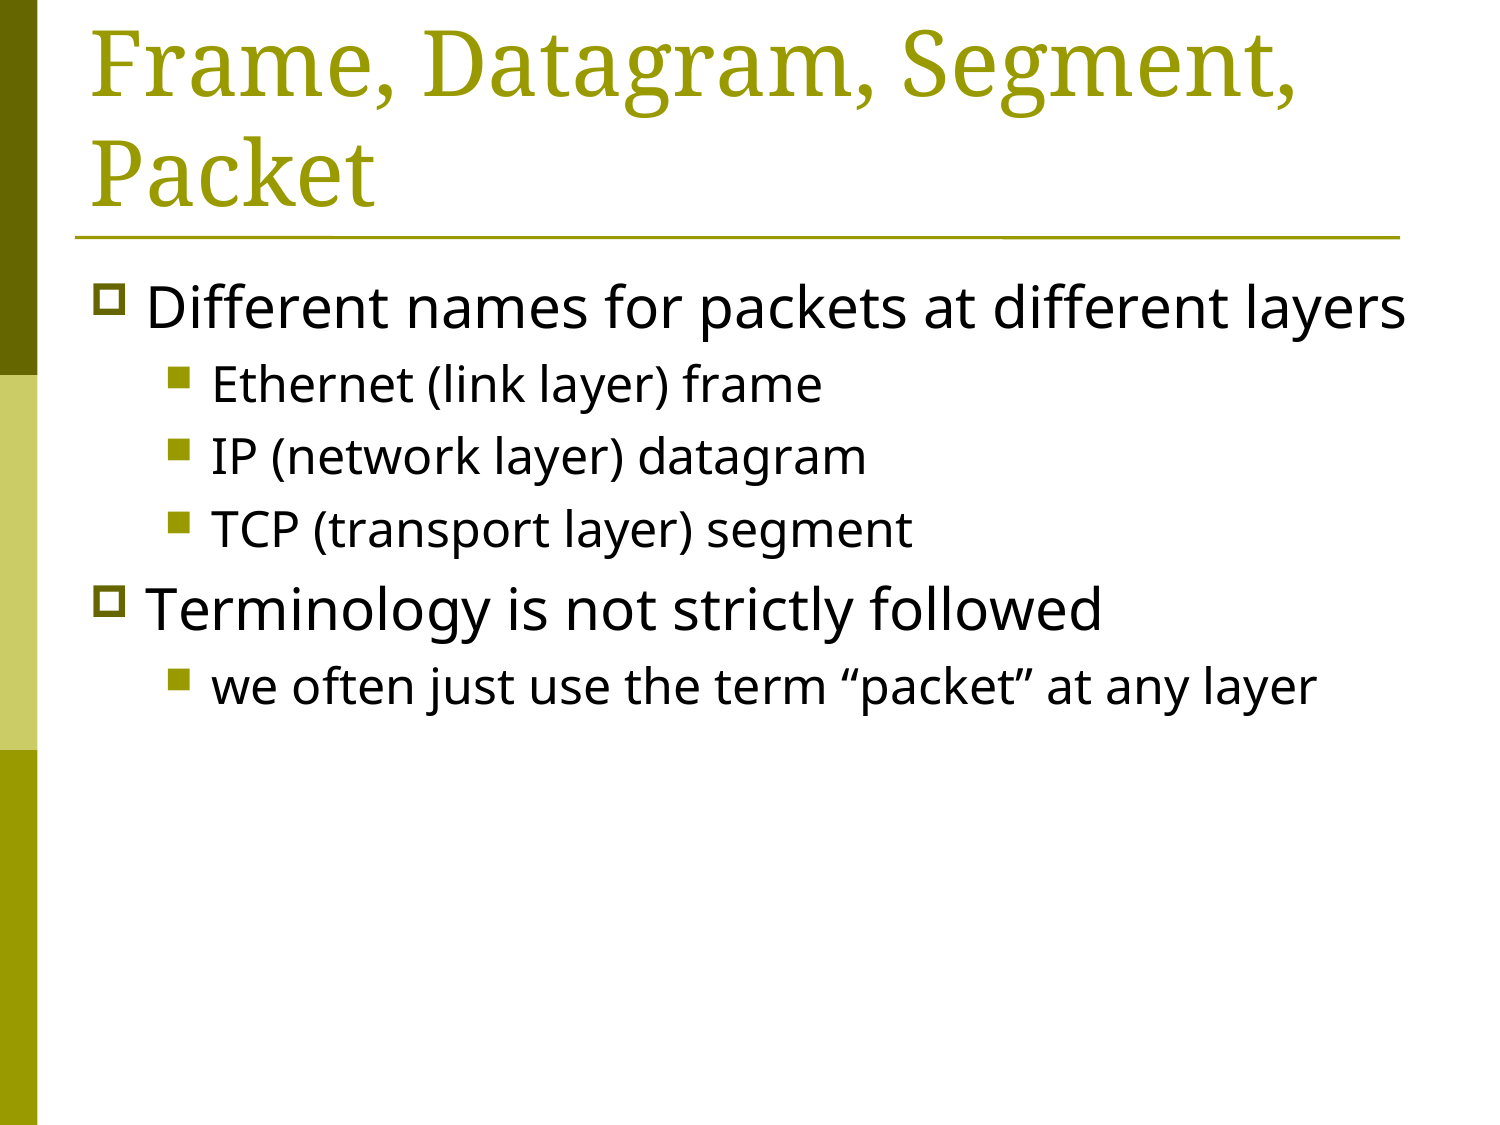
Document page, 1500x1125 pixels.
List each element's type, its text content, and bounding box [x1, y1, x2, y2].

title Frame, Datagram, Segment, Packet [75, 45, 1426, 233]
list Different names for packets at different layers Ethernet (link layer) frame IP (network layer) datagram TCP (transport layer) segment Terminology is not strictly followed we often just use the term “packet” at any layer [75, 262, 1426, 1006]
